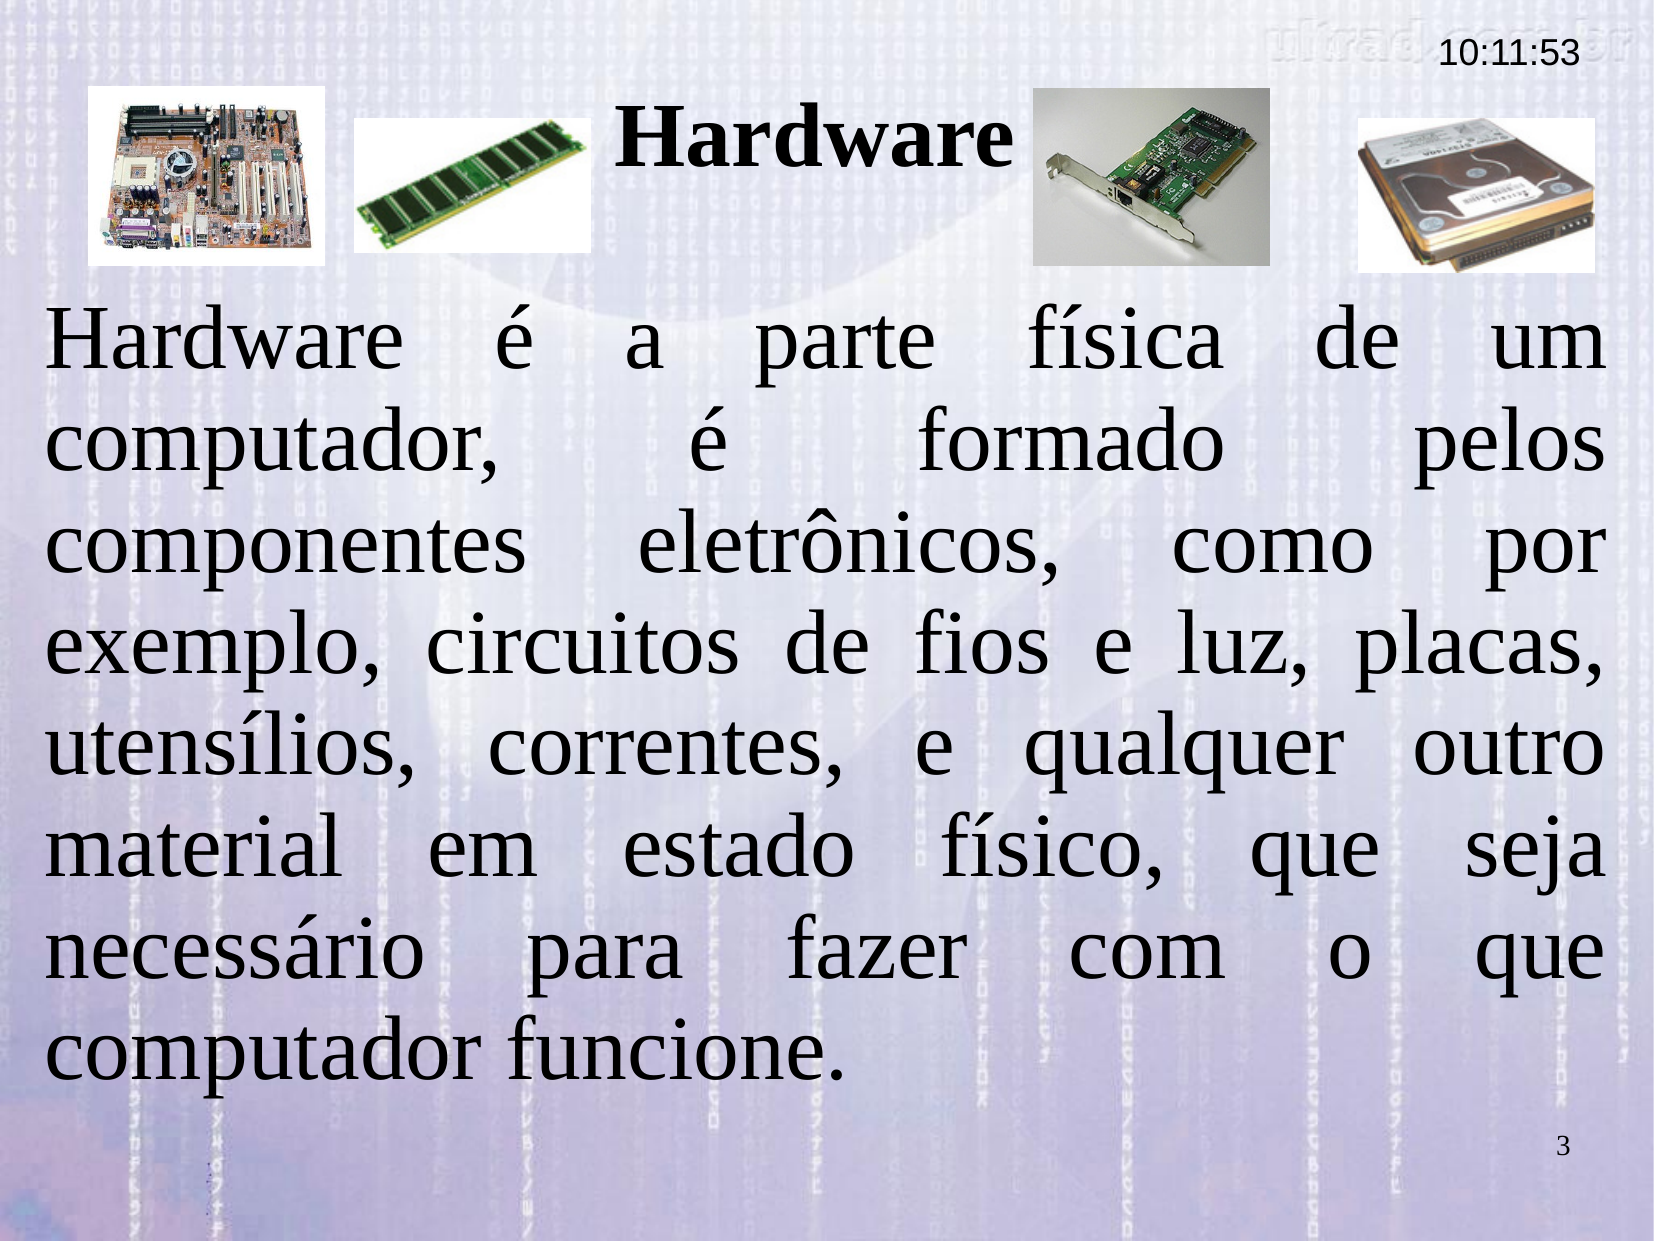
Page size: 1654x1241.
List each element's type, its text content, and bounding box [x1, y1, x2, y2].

text_box 10:53:34 [1423, 23, 1631, 94]
text_box Hardware Hardware é a parte física de um computador, é formado pelos componentes eletrônicos, como por exemplo, circuitos de fios e luz, placas, utensílios, correntes, e qualquer outro material em estado físico, que seja necessário para fazer com o que computador funcione. [29, 76, 1625, 1211]
picture [0, 0, 1654, 1241]
